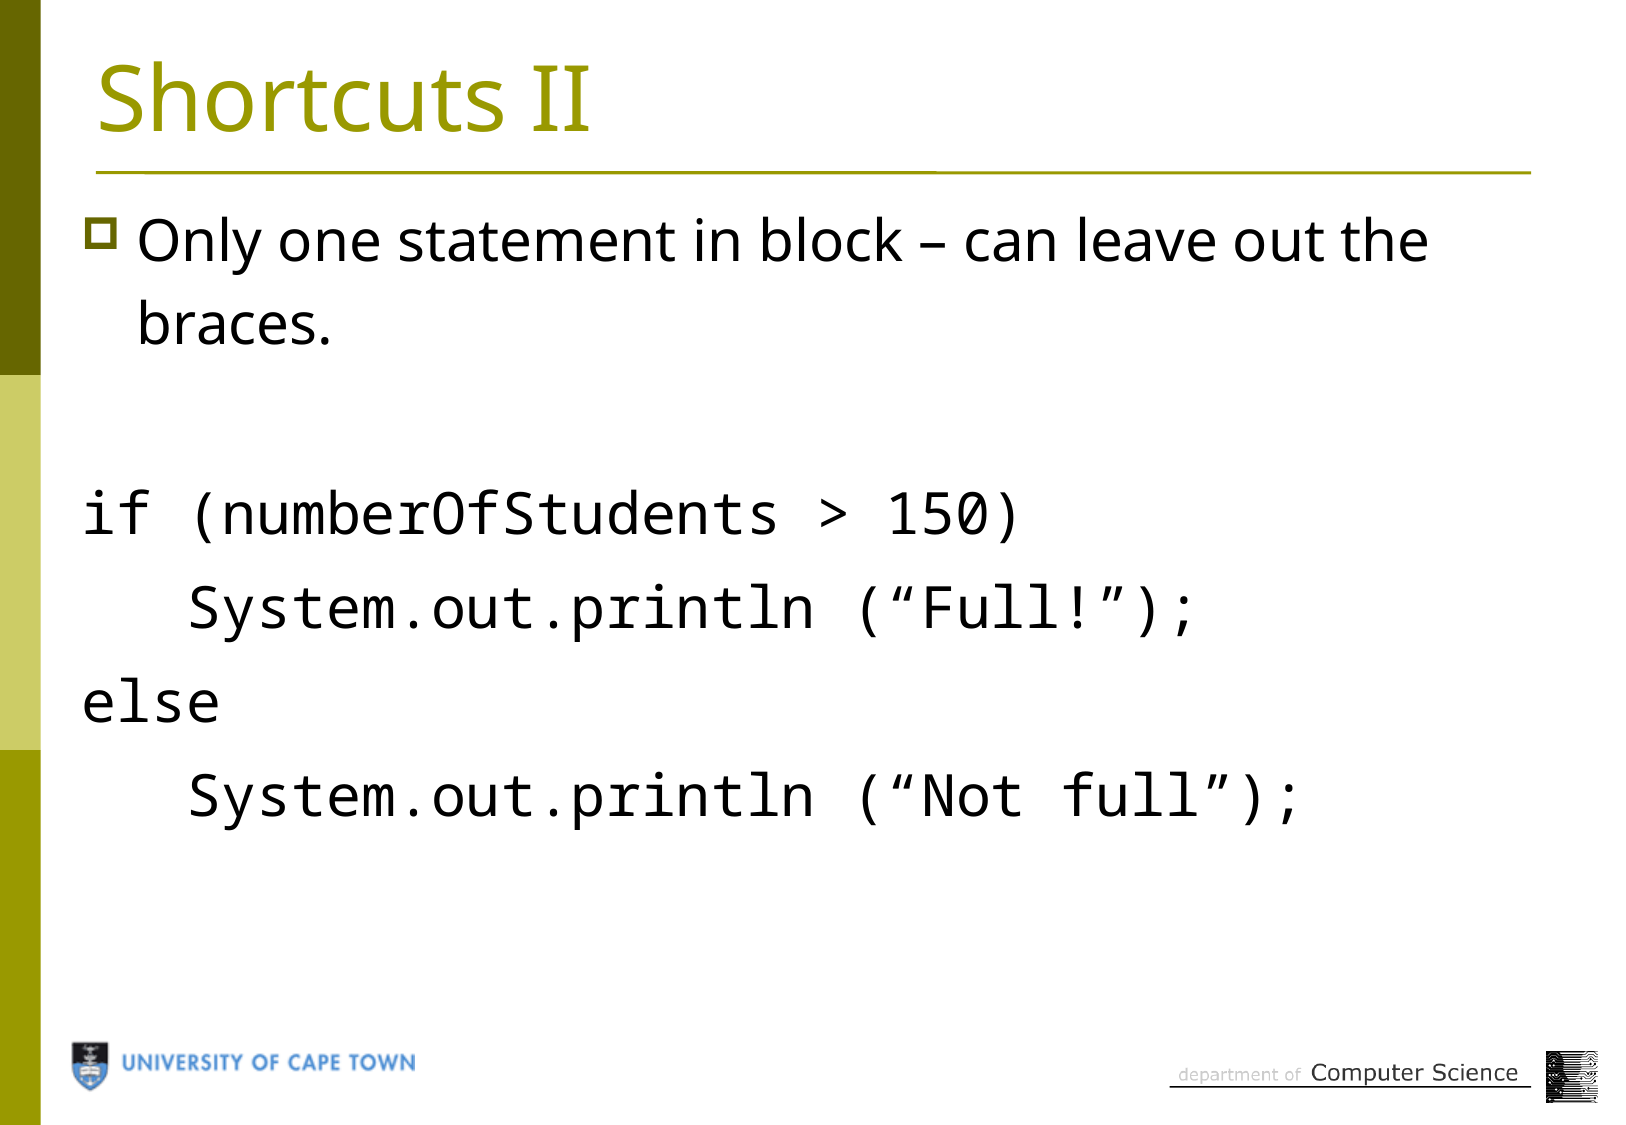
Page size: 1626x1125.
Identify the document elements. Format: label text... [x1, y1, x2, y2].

picture [1169, 1043, 1532, 1091]
list Only one statement in block – can leave out the braces. if (numberOfStudents > 150) System.out.println (“Full!”); else System.out.println (“Not full”); [81, 196, 1543, 1005]
title Shortcuts II [81, 21, 1543, 180]
picture [61, 1024, 415, 1103]
picture [1546, 1051, 1598, 1103]
